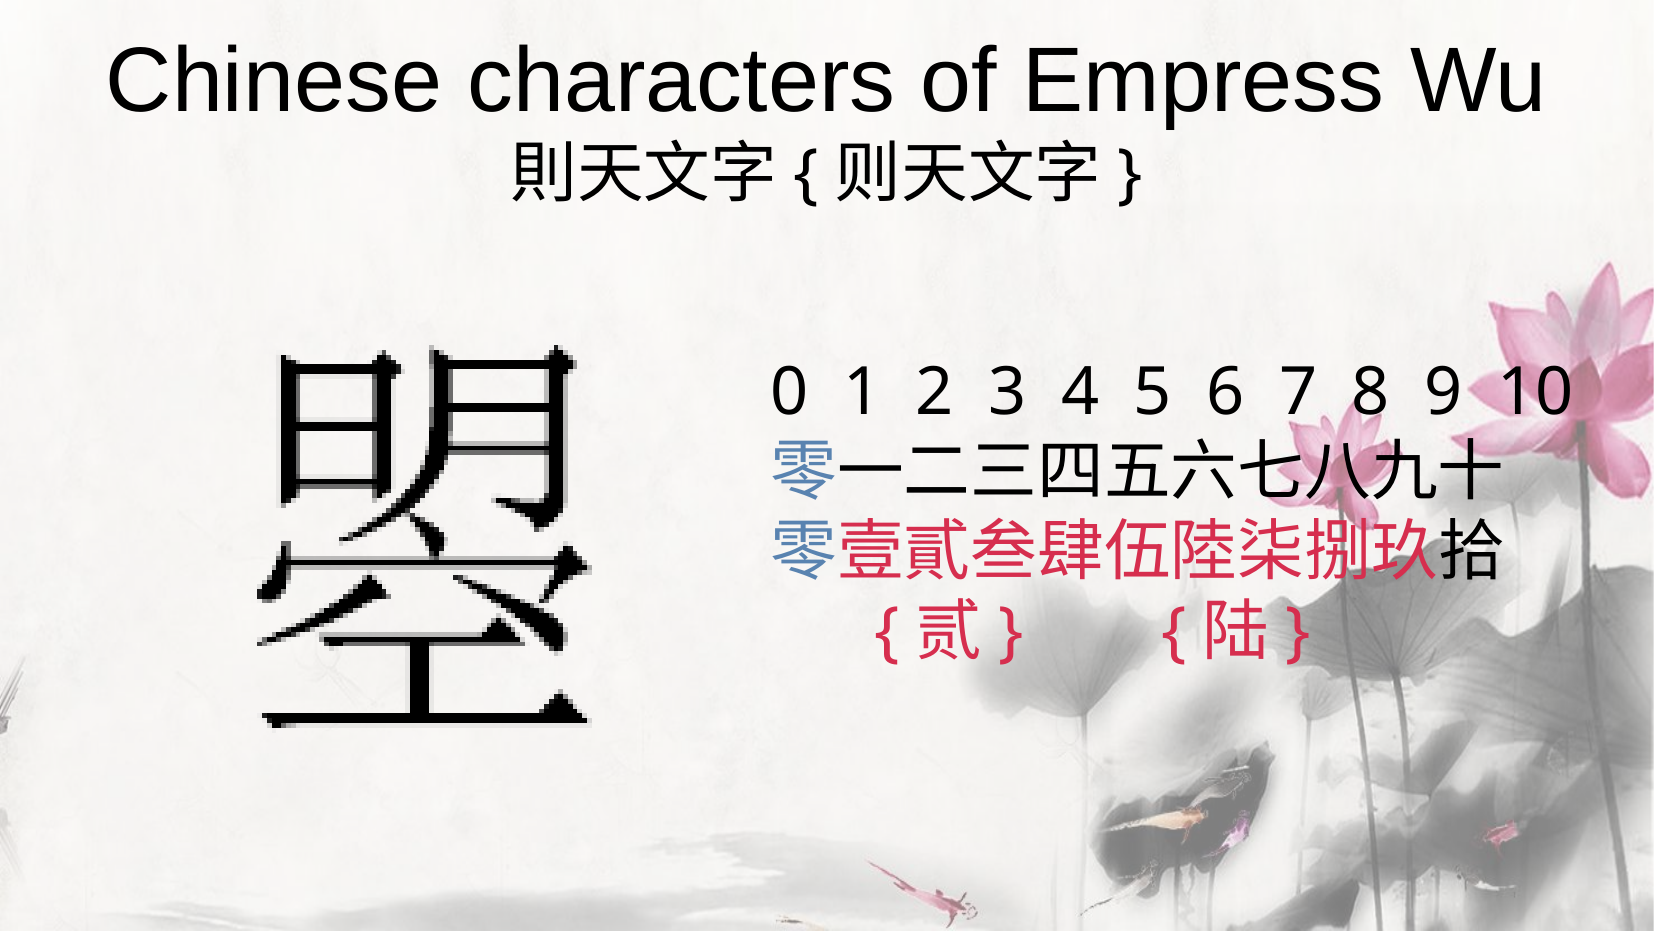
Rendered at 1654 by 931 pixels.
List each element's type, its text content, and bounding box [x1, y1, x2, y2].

text_box 0 1 2 3 4 5 6 7 8 9 10 零一二三四五六七八九十 零壹貳叁肆伍陸柒捌玖拾 {贰} {陆} [755, 340, 1607, 676]
picture [253, 341, 597, 733]
text_box Chinese characters of Empress Wu 則天文字{则天文字} [82, 19, 1571, 210]
